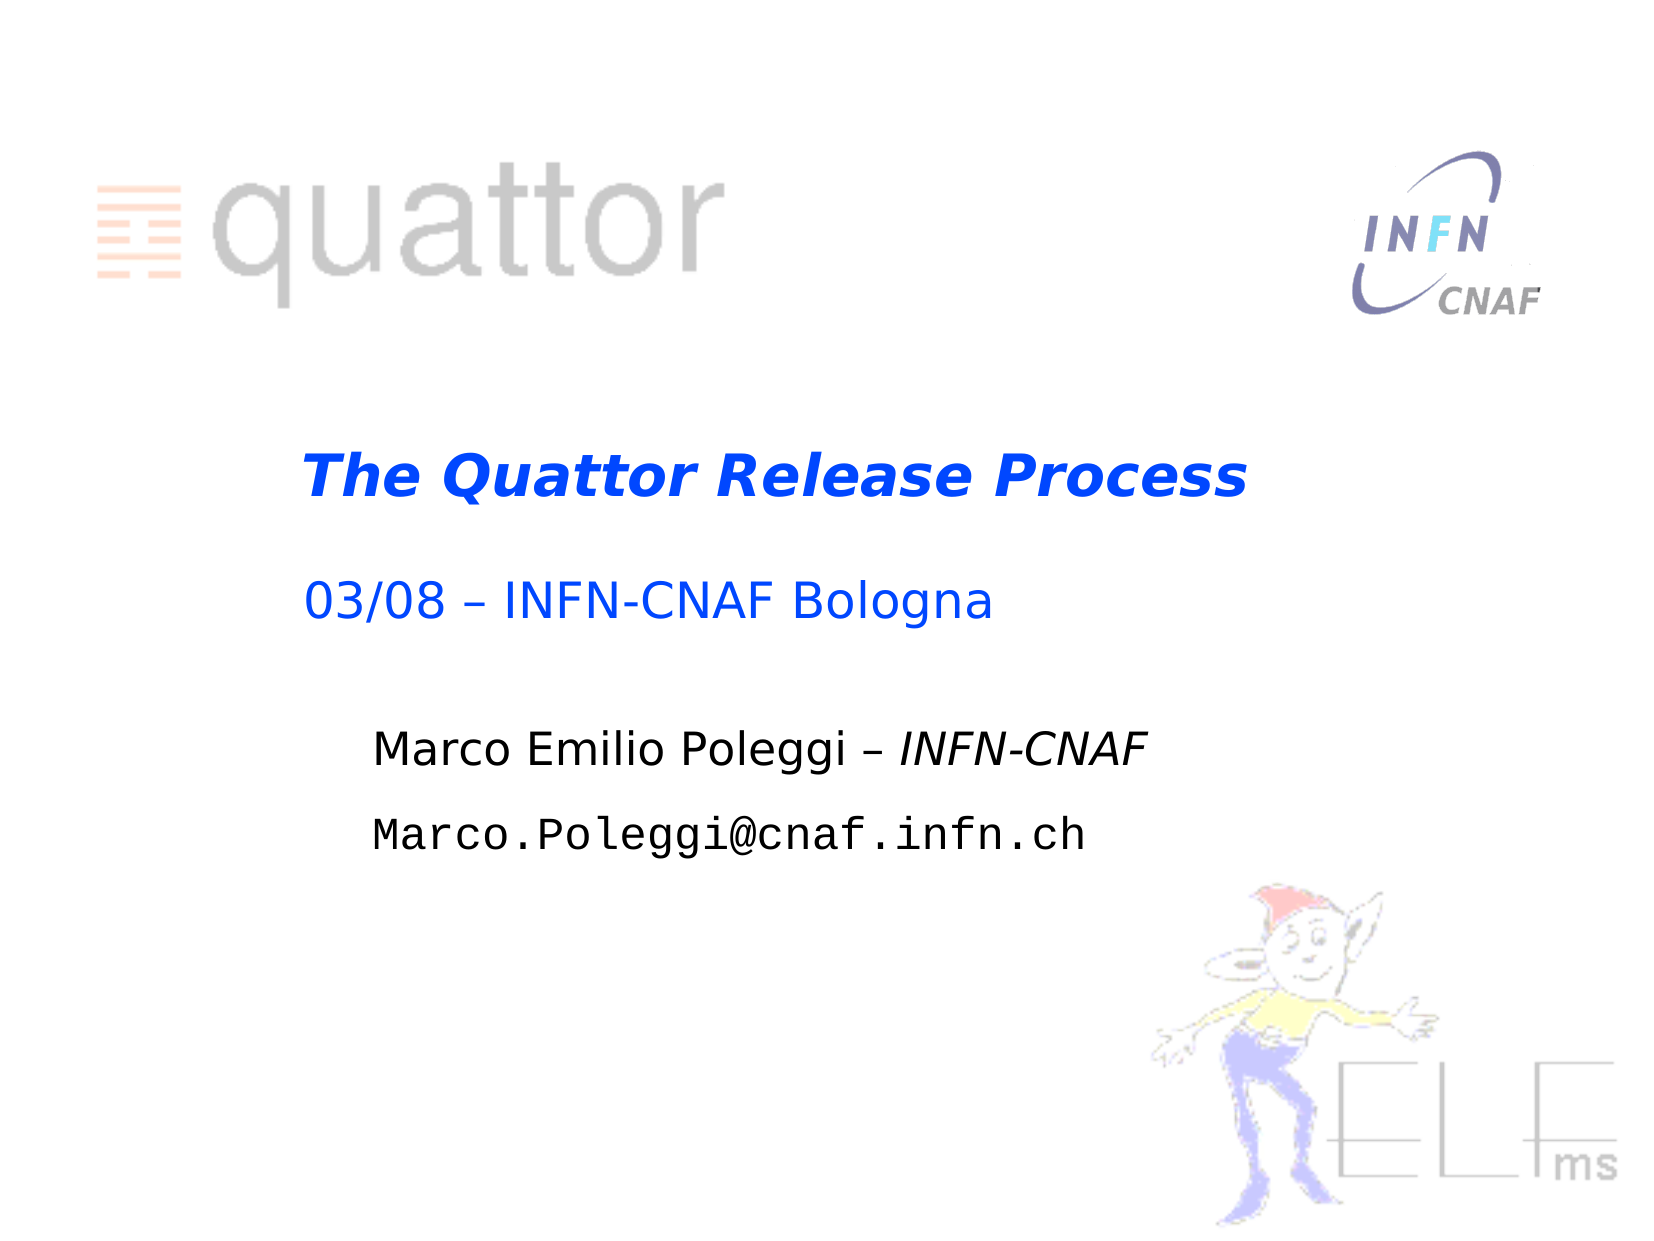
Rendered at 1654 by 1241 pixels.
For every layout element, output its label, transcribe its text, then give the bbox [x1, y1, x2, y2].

title The Quattor Release Process [286, 409, 1447, 518]
text_box [1350, 150, 1538, 338]
subtitle Marco Emilio Poleggi – INFN-CNAF Marco.Poleggi@cnaf.infn.ch [372, 718, 1351, 868]
title 03/08 – INFN-CNAF Bologna [288, 529, 1449, 638]
picture [1350, 149, 1542, 317]
